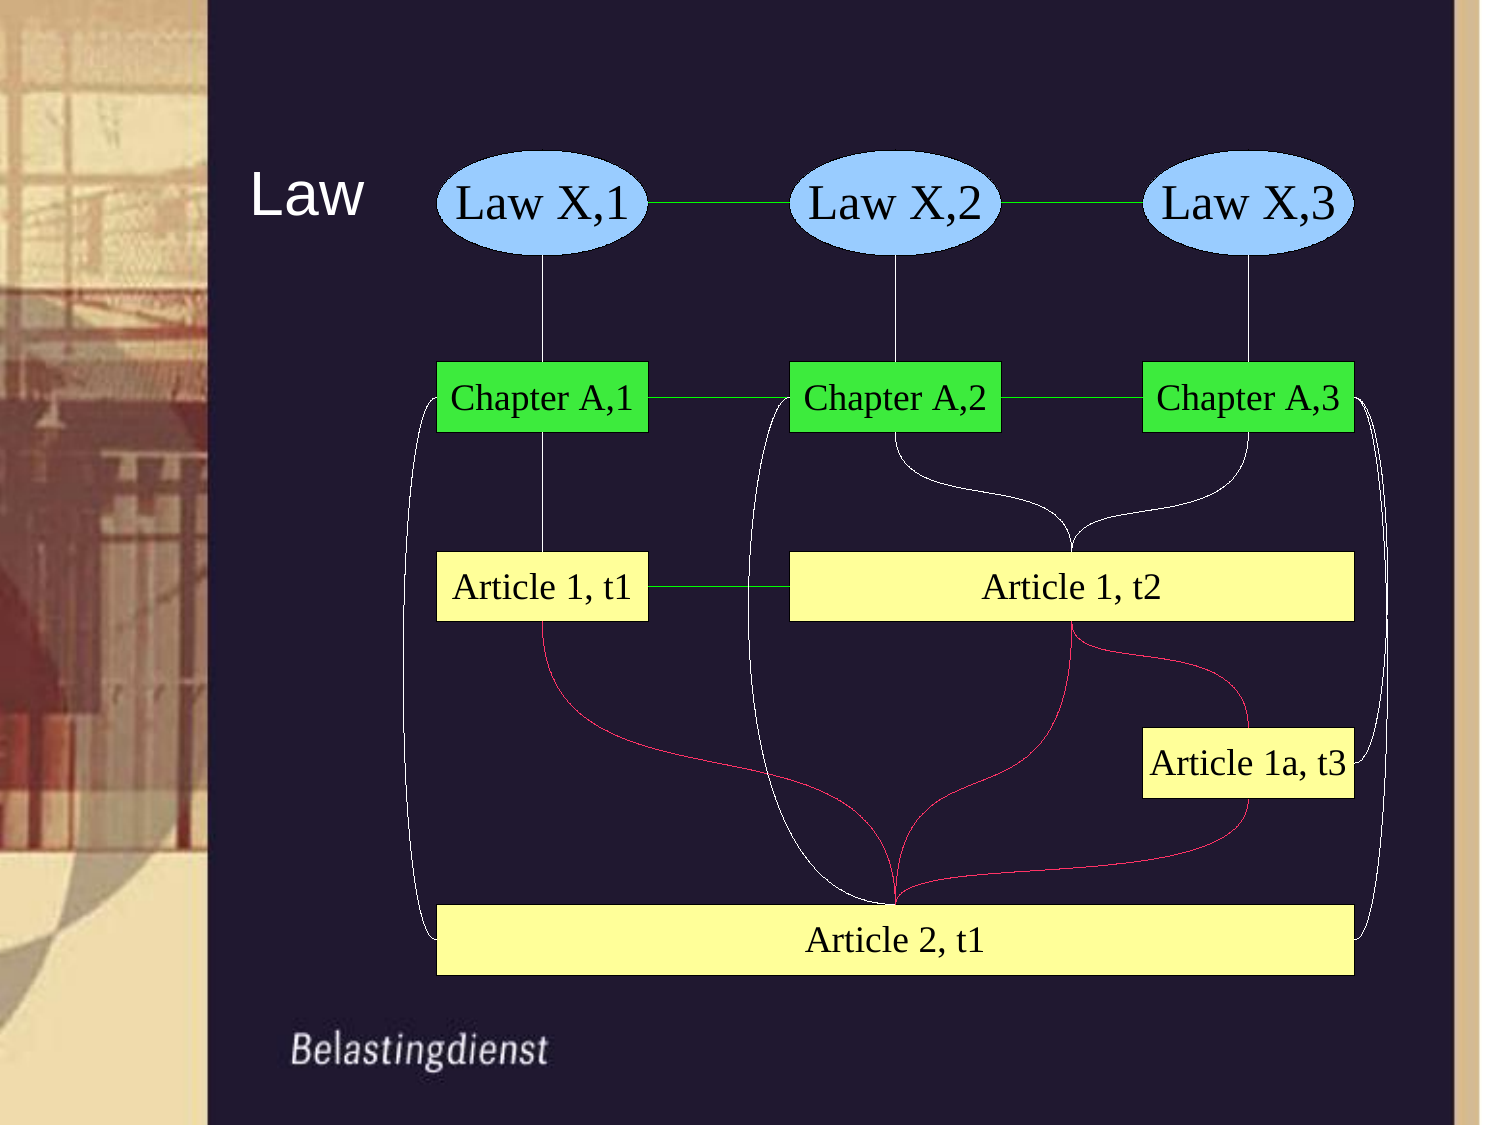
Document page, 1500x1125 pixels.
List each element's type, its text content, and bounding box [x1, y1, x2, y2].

text_box Article 1, t1 [436, 551, 649, 622]
text_box Chapter A,3 [1142, 361, 1355, 433]
text_box Article 2, t1 [436, 904, 1355, 976]
text_box Chapter A,1 [436, 361, 649, 433]
picture [0, 0, 1500, 1125]
text_box Article 1a, t3 [1142, 727, 1355, 799]
title Law [249, 107, 1387, 280]
text_box Chapter A,2 [789, 361, 1002, 433]
text_box Article 1, t2 [789, 551, 1355, 622]
